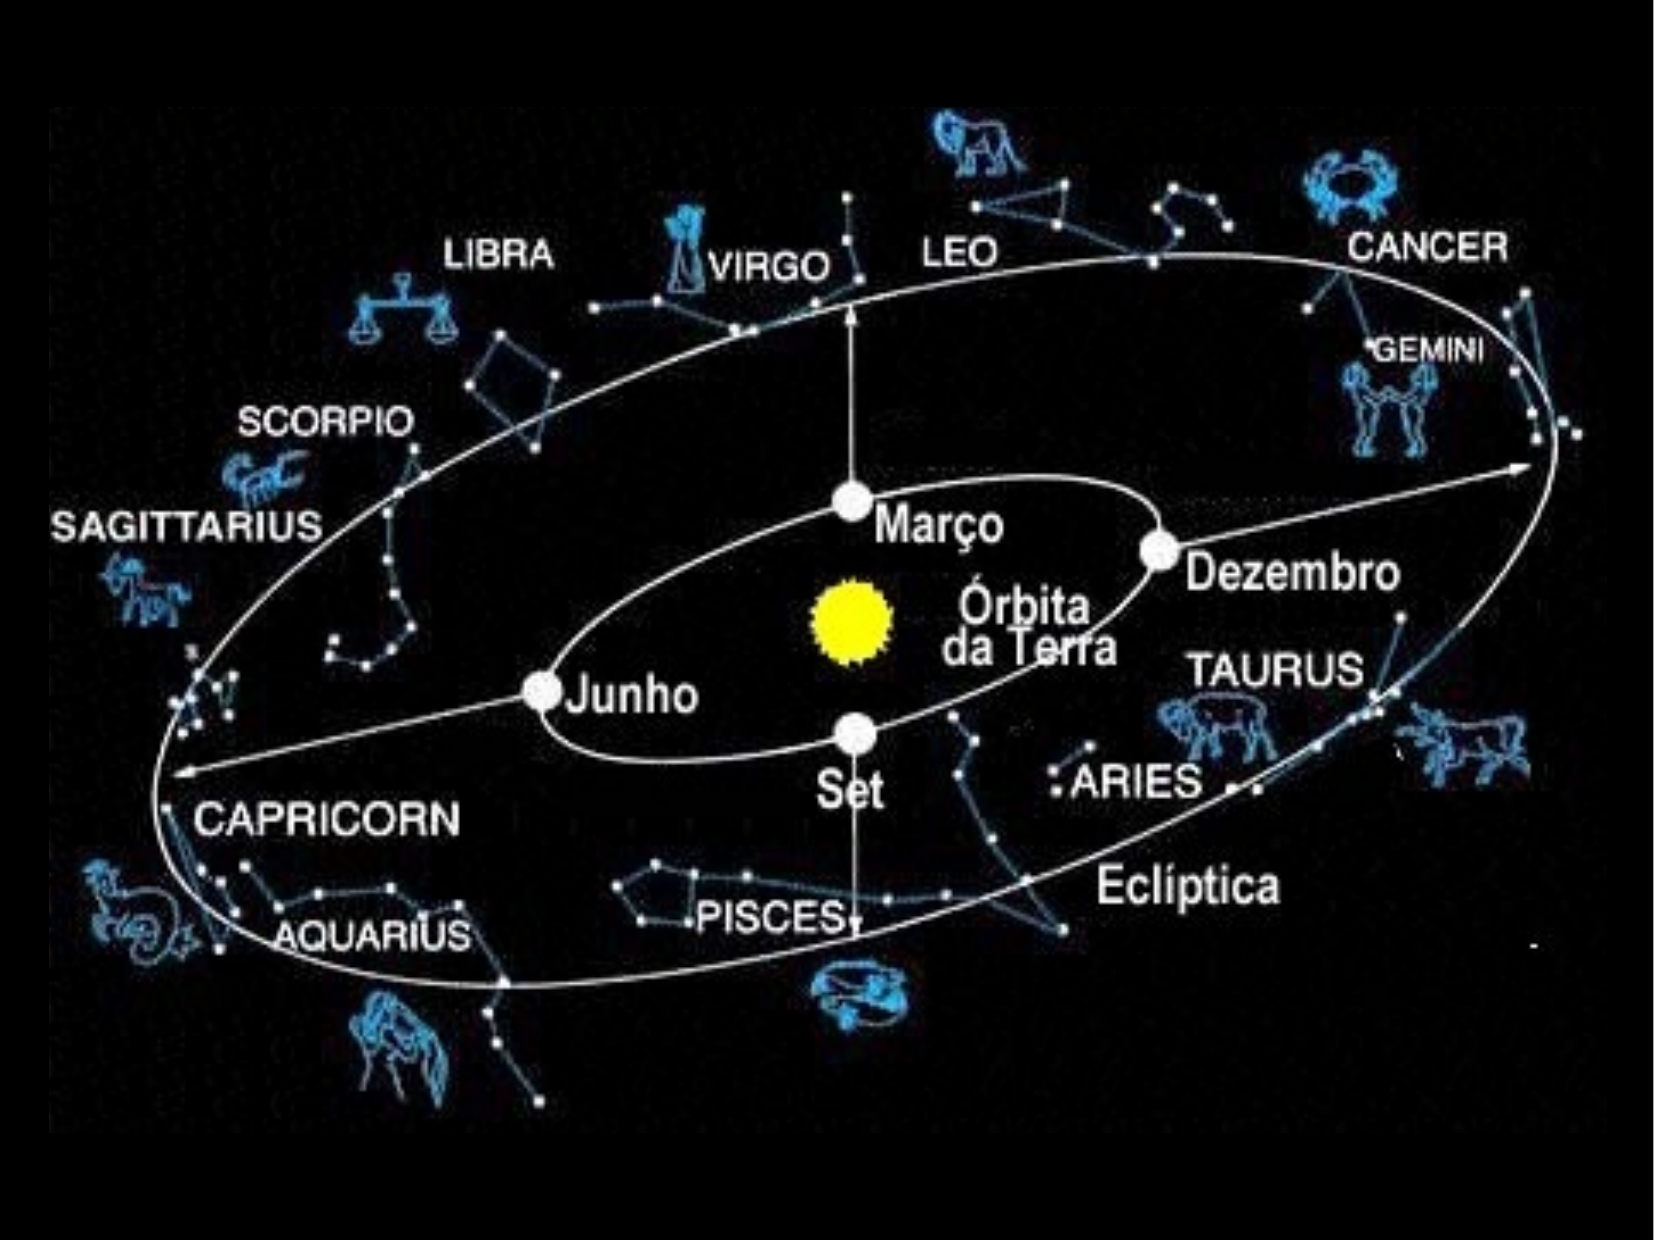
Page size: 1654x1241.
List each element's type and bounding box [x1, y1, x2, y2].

picture [49, 107, 1607, 1133]
